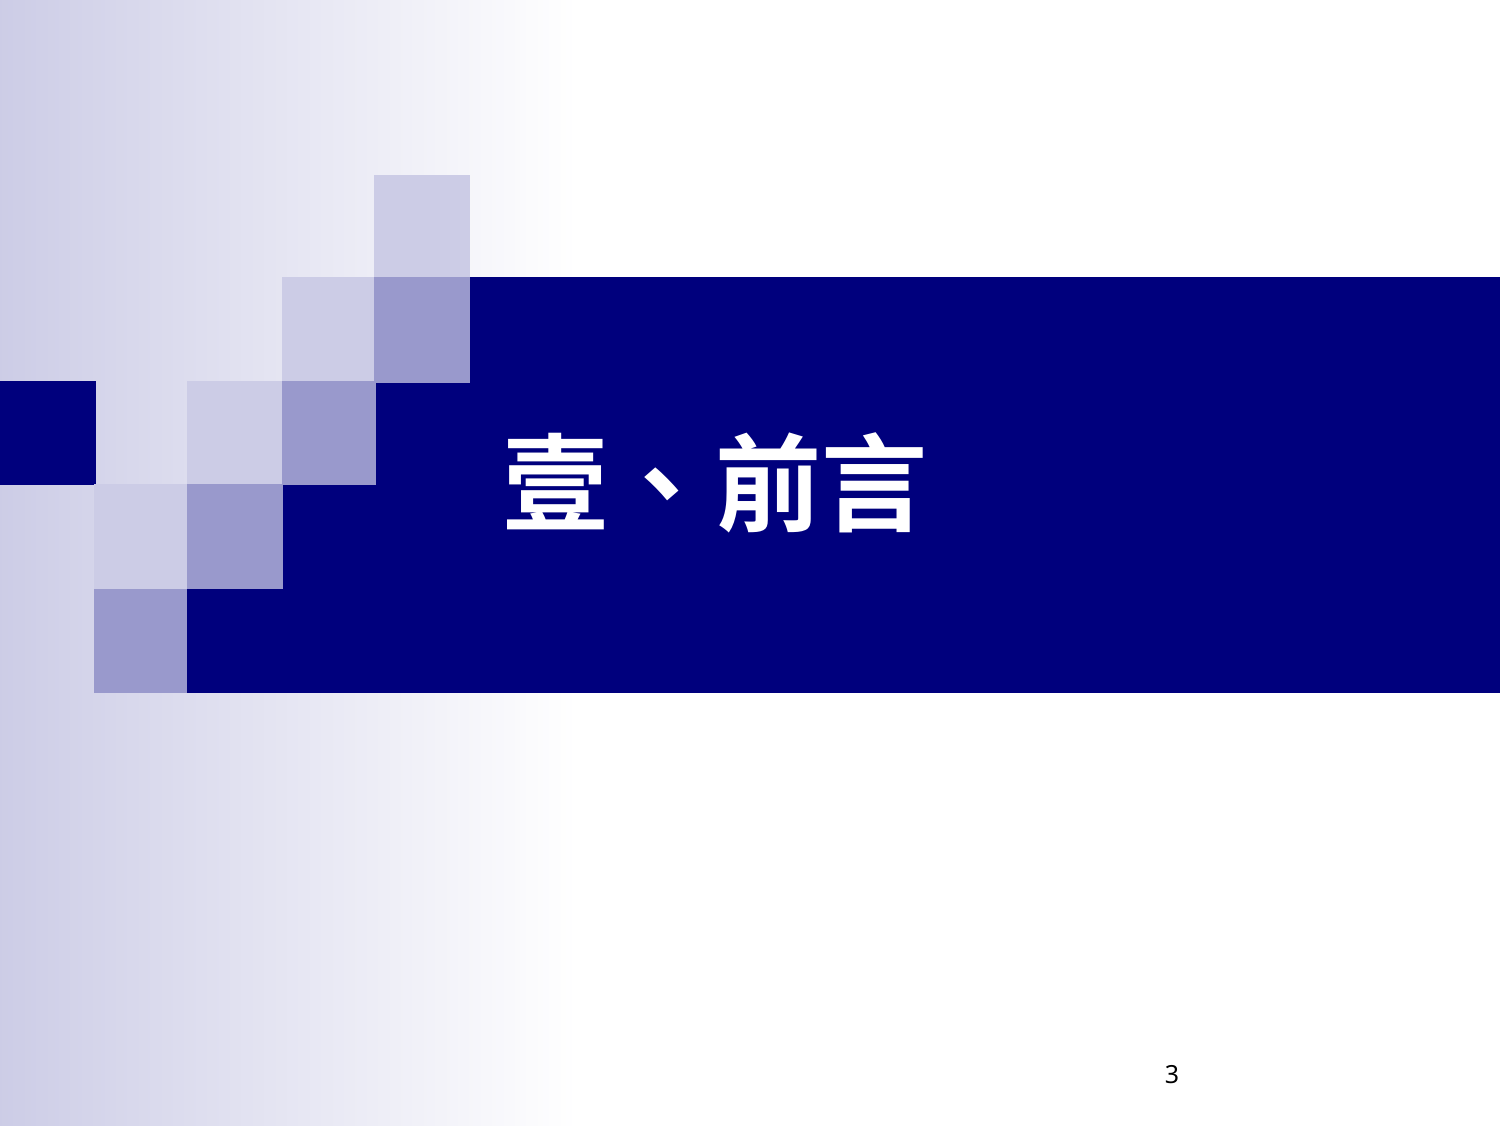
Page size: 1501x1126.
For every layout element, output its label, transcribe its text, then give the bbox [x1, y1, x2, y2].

text_box [1149, 1025, 1501, 1101]
title 壹、前言 [487, 299, 1476, 663]
